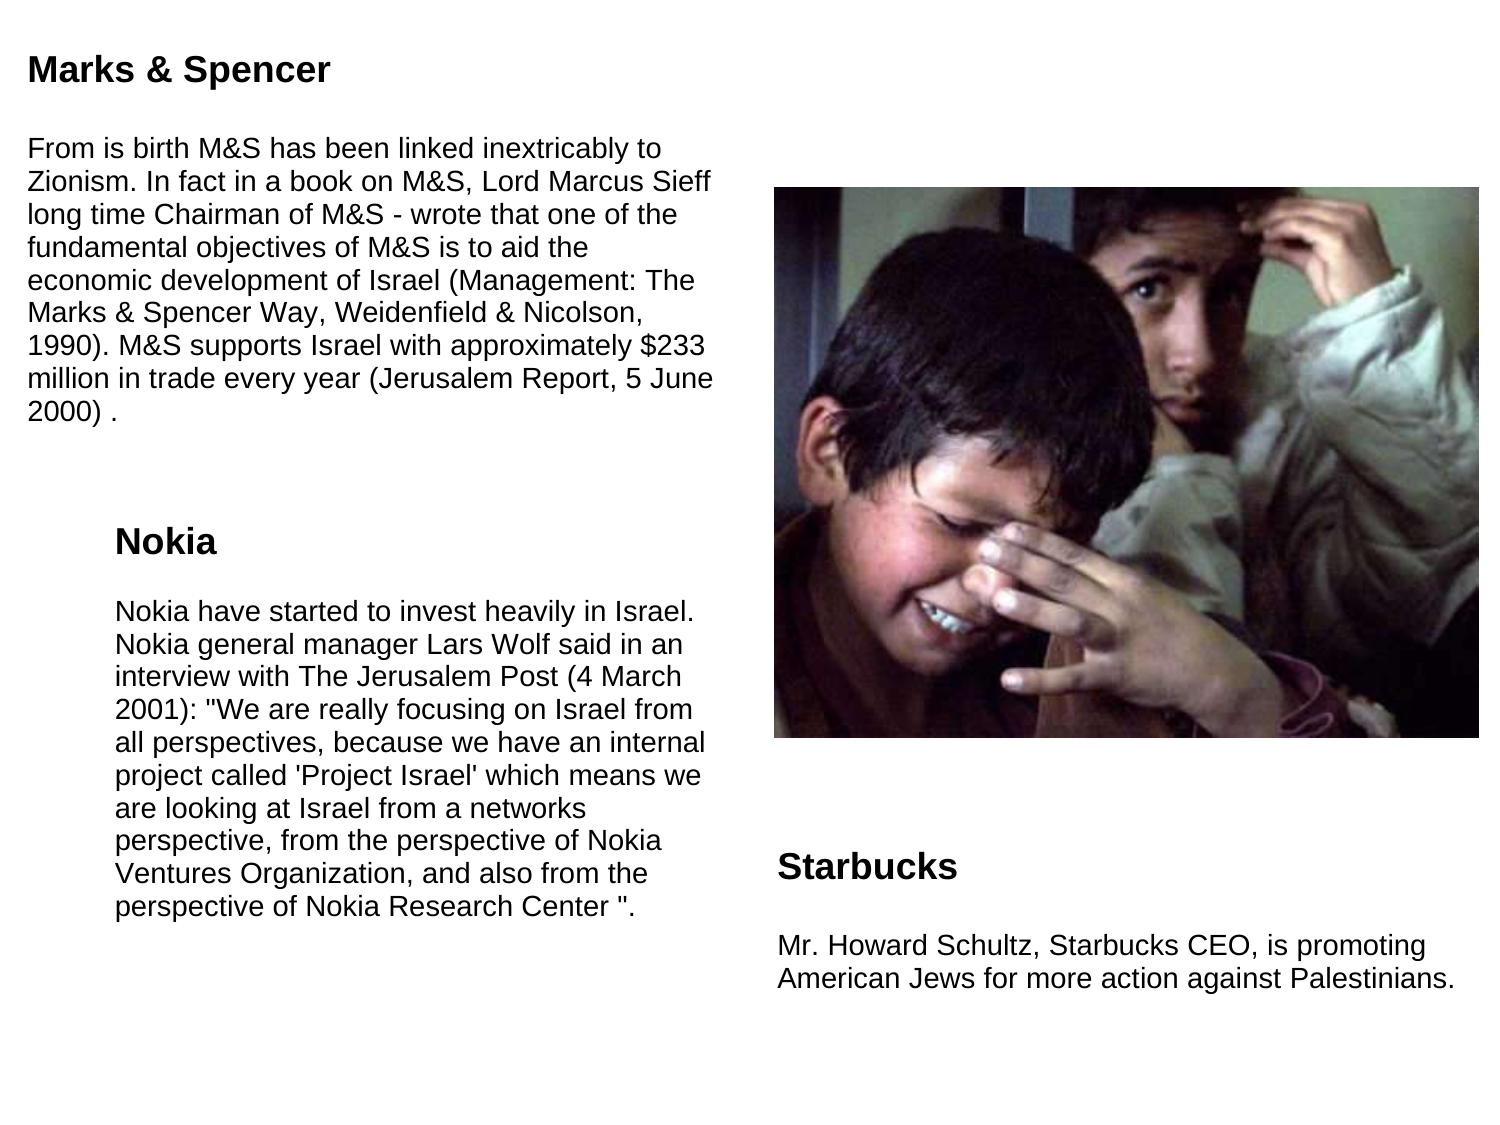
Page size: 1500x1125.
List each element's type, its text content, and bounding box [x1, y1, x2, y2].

text_box Marks & Spencer From is birth M&S has been linked inextricably to Zionism. In fact in a book on M&S, Lord Marcus Sieff long time Chairman of M&S - wrote that one of the fundamental objectives of M&S is to aid the economic development of Israel (Management: The Marks & Spencer Way, Weidenfield & Nicolson, 1990). M&S supports Israel with approximately $233 million in trade every year (Jerusalem Report, 5 June 2000) . [12, 40, 738, 436]
text_box Nokia Nokia have started to invest heavily in Israel. Nokia general manager Lars Wolf said in an interview with The Jerusalem Post (4 March 2001): "We are really focusing on Israel from all perspectives, because we have an internal project called 'Project Israel' which means we are looking at Israel from a networks perspective, from the perspective of Nokia Ventures Organization, and also from the perspective of Nokia Research Center ". [24, 512, 726, 931]
text_box Starbucks Mr. Howard Schultz, Starbucks CEO, is promoting American Jews for more action against Palestinians. [762, 837, 1475, 1003]
picture [774, 187, 1479, 738]
